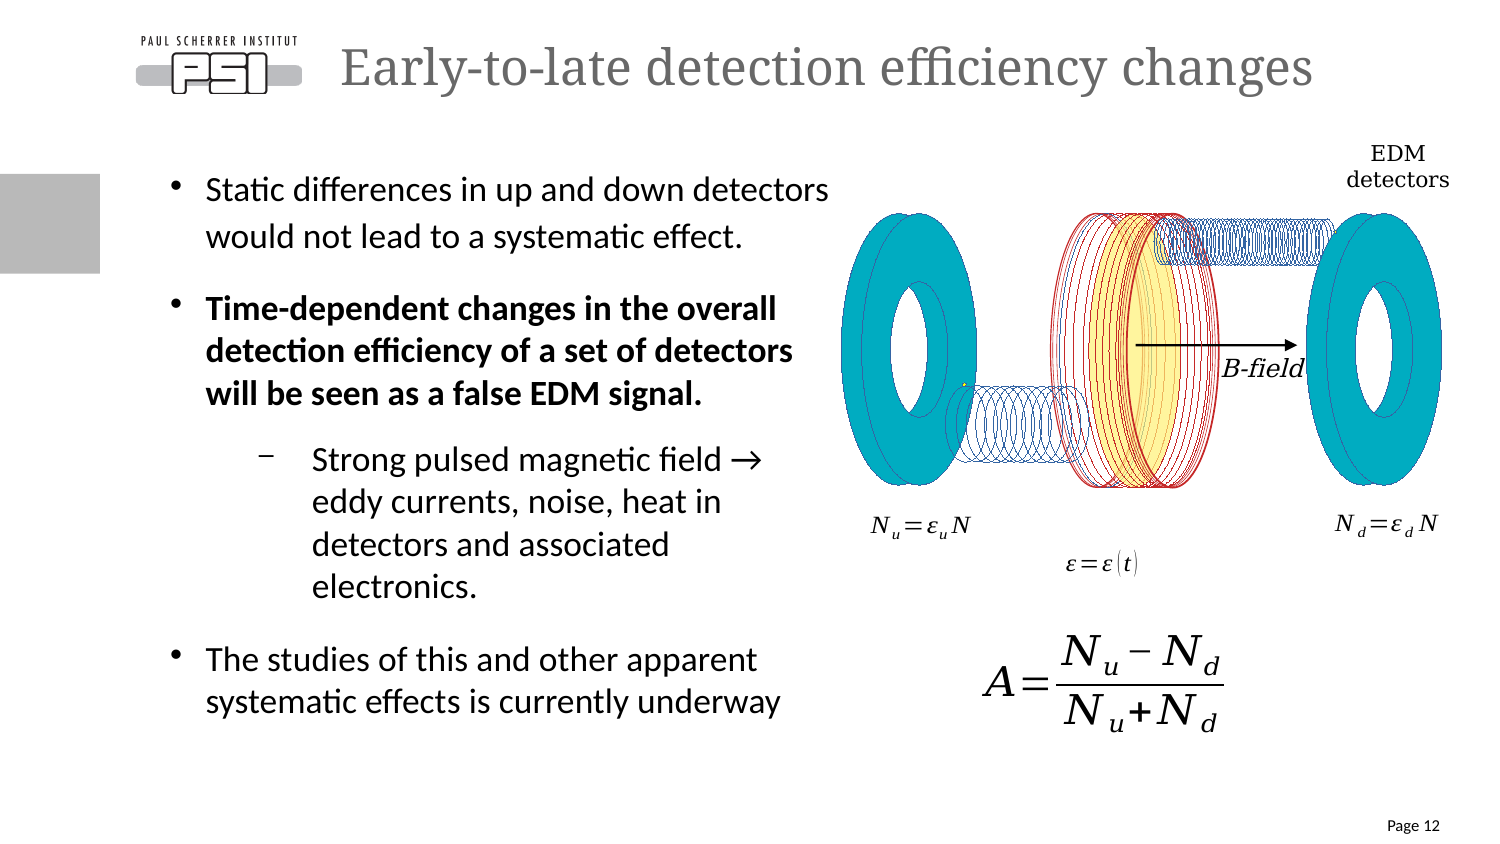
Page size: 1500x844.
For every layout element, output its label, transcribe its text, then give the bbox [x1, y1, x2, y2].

text_box B-field [1205, 345, 1309, 394]
title Early-to-late detection efficiency changes [340, 35, 1441, 98]
text_box [841, 213, 977, 486]
text_box [1306, 213, 1442, 486]
text_box [1128, 228, 1181, 474]
chart [868, 511, 974, 544]
text_box EDM detectors [1306, 132, 1491, 199]
list Static differences in up and down detectors would not lead to a systematic effect. Time-dependent changes in the overall detection efficiency of a set of detectors will be seen as a false EDM signal. Strong pulsed magnetic field → eddy currents, noise, heat in detectors and associated electronics. The studies of this and other apparent systematic effects is currently underway [170, 161, 844, 704]
chart [1065, 548, 1139, 579]
text_box B-field [1356, 345, 1360, 382]
text_box [1124, 232, 1148, 433]
chart [1332, 509, 1440, 541]
slide_number Page <number> [1346, 814, 1441, 839]
chart [979, 629, 1227, 739]
text_box [1088, 213, 1151, 488]
text_box [1136, 441, 1140, 452]
